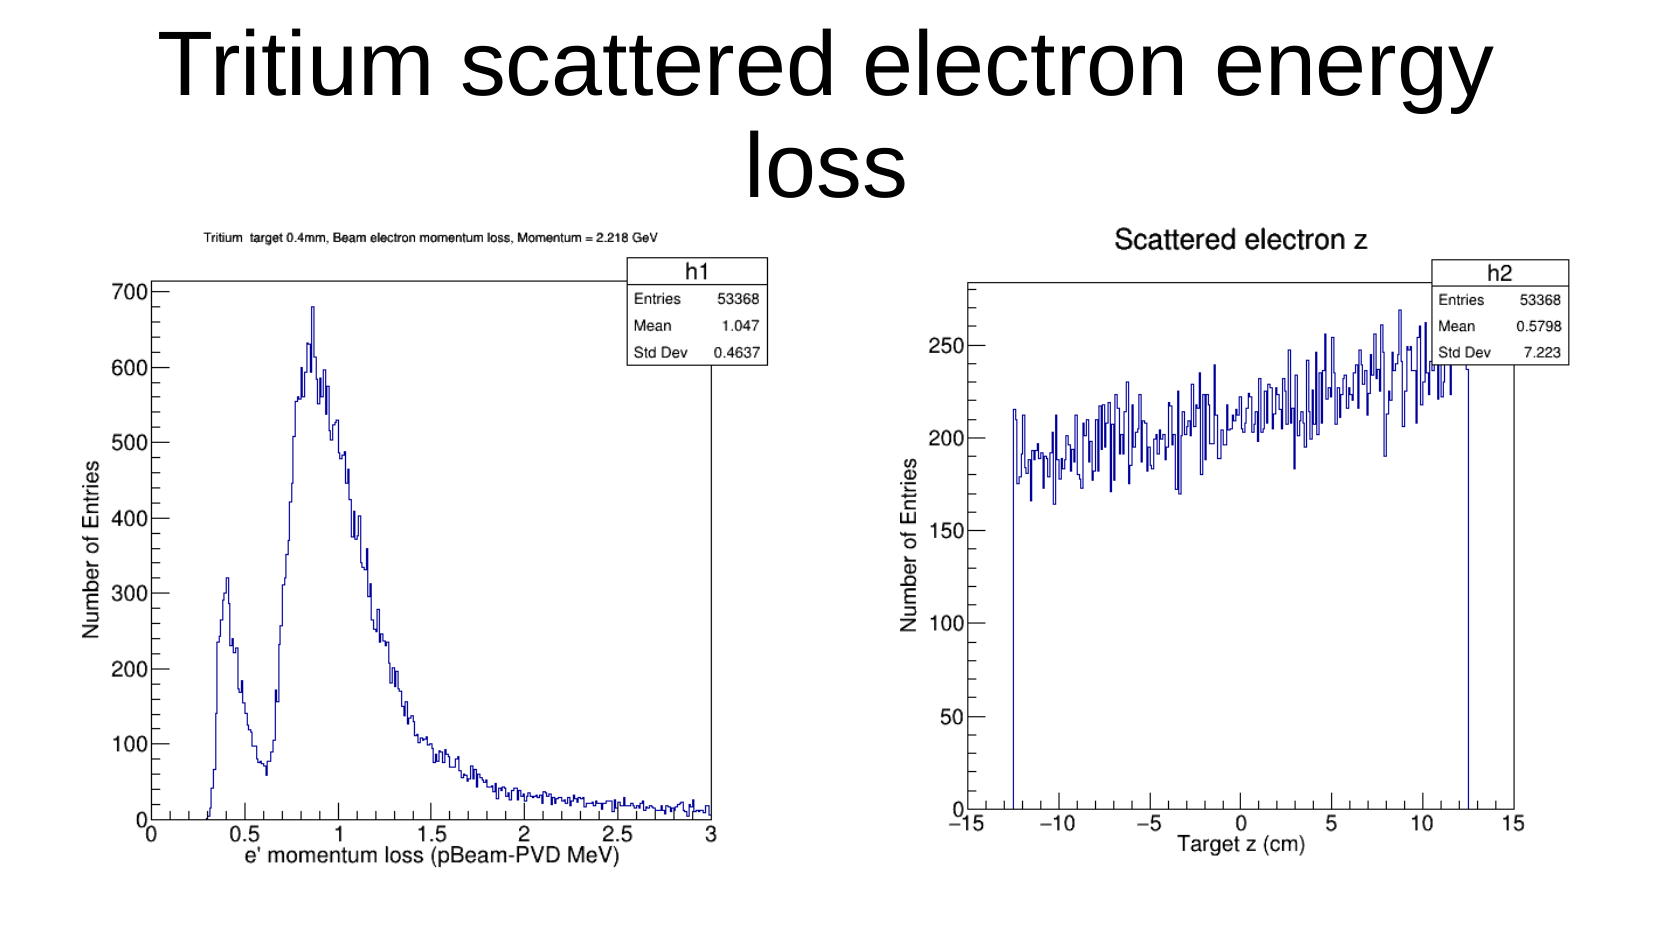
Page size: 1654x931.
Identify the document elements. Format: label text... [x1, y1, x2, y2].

picture [82, 214, 781, 887]
picture [900, 217, 1582, 875]
title Tritium scattered electron energy loss [82, 12, 1571, 218]
